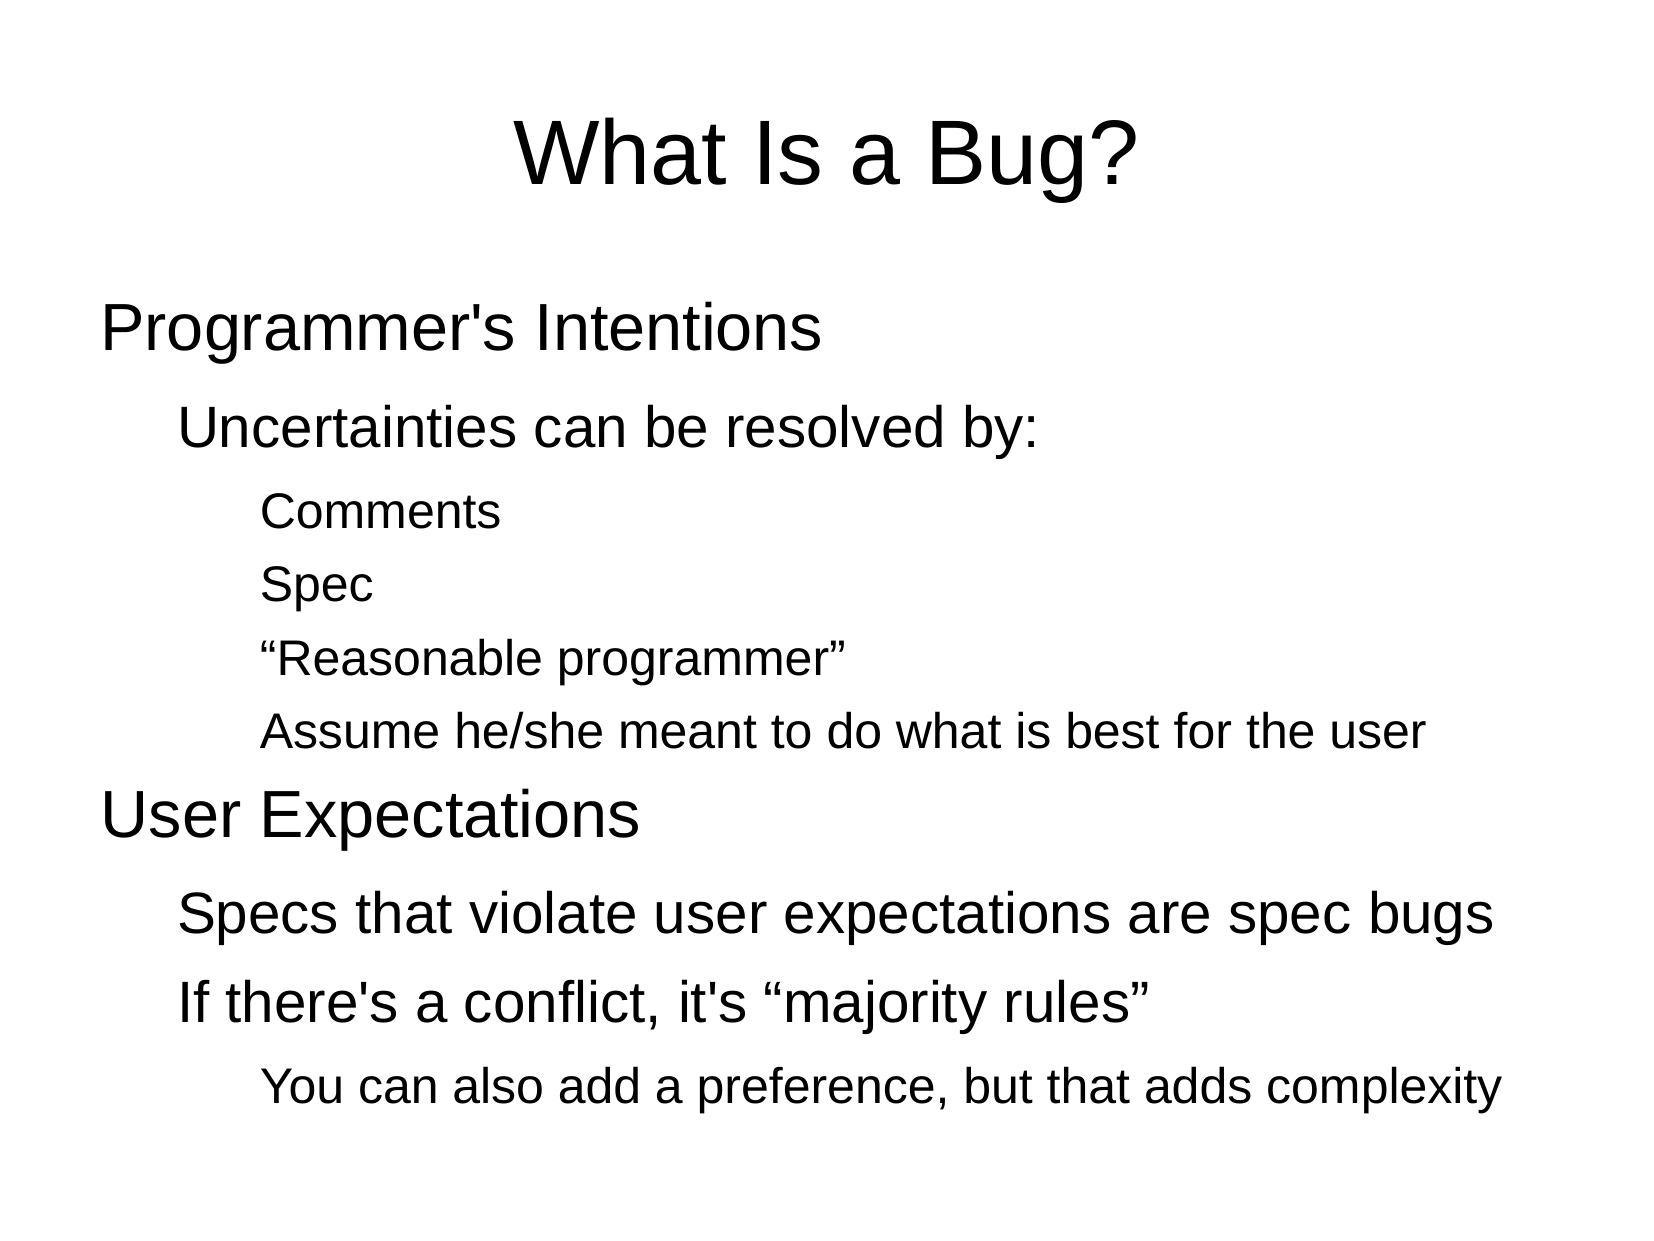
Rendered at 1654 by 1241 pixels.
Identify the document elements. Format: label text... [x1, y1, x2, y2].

title What Is a Bug? [82, 56, 1571, 250]
list Programmer's Intentions Uncertainties can be resolved by: Comments Spec “Reasonable programmer” Assume he/she meant to do what is best for the user User Expectations Specs that violate user expectations are spec bugs If there's a conflict, it's “majority rules” You can also add a preference, but that adds complexity [82, 290, 1571, 1115]
